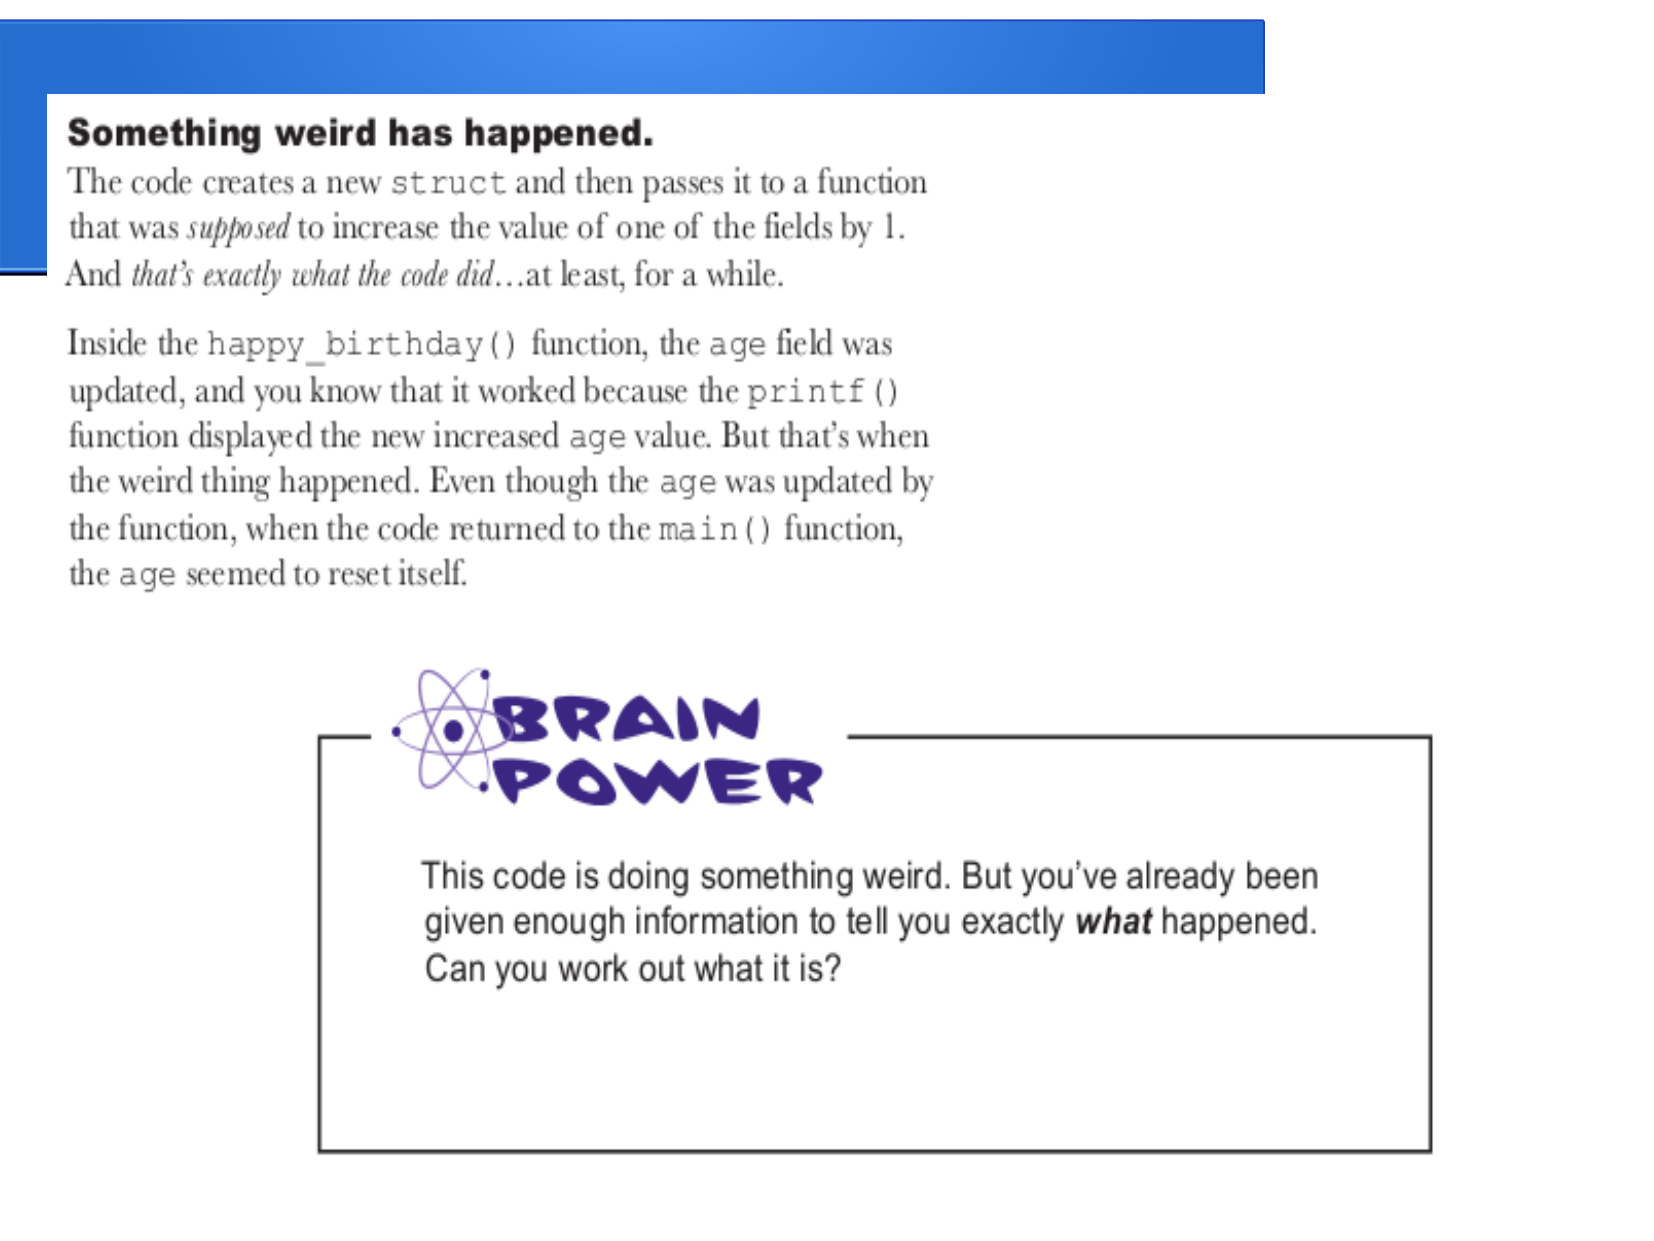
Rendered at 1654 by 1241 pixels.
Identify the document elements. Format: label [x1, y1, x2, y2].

picture [47, 94, 1583, 1193]
